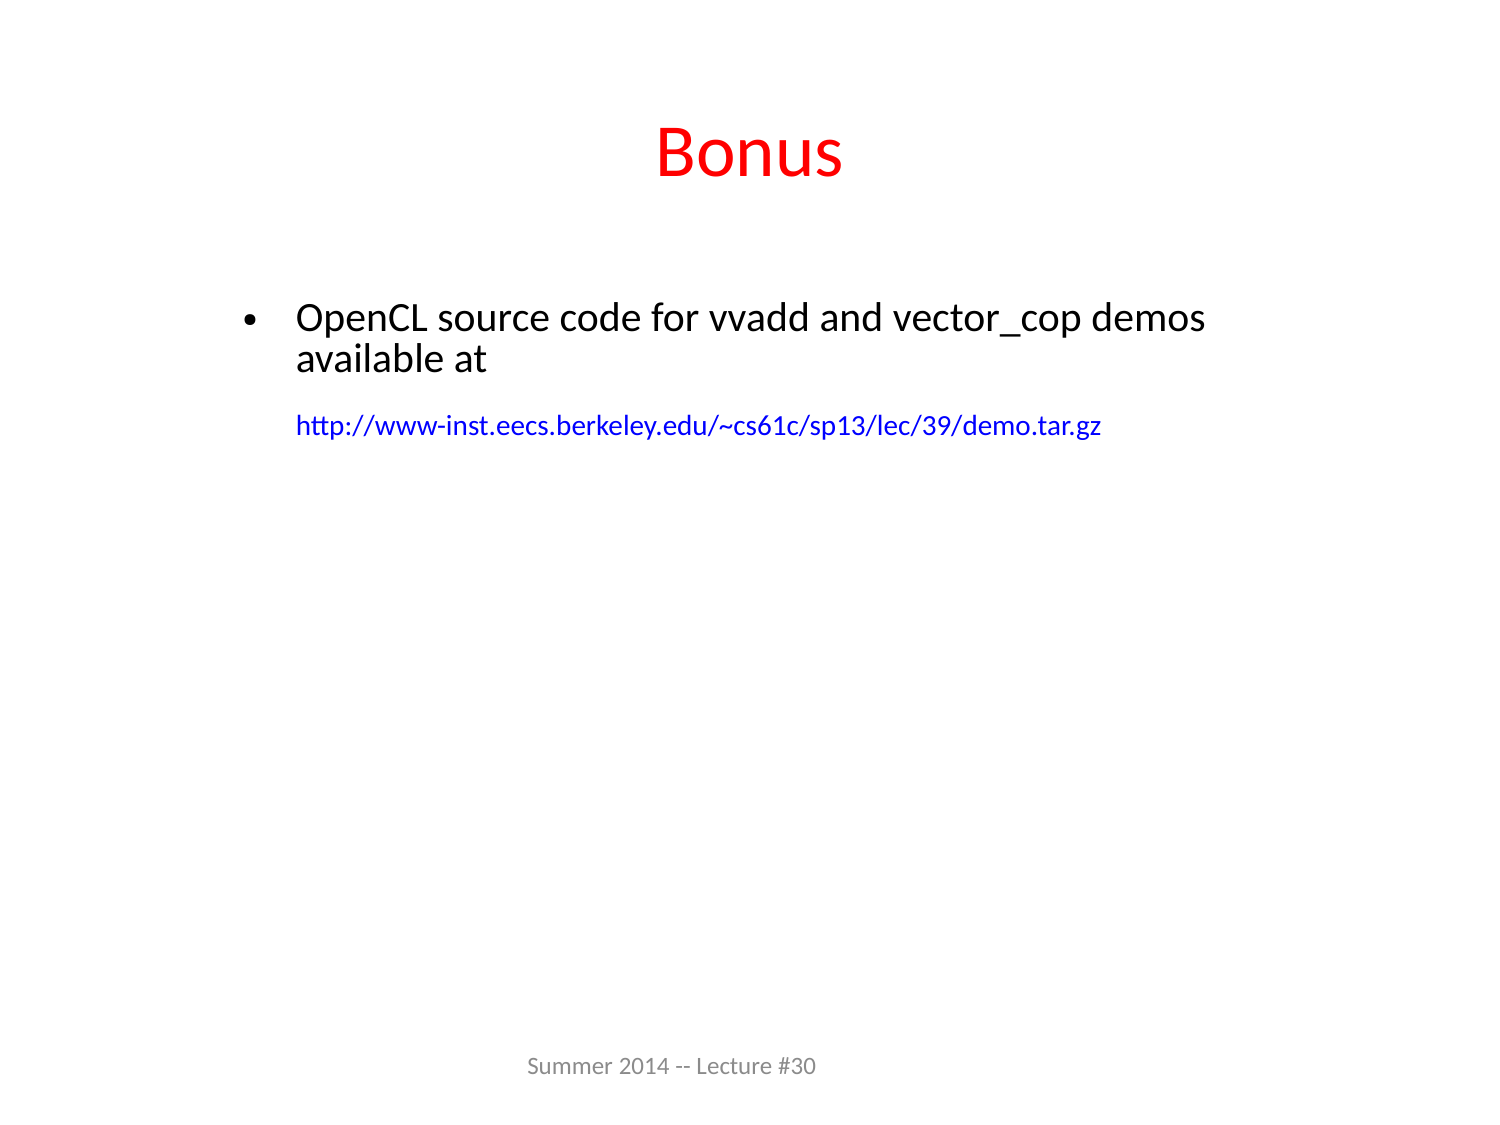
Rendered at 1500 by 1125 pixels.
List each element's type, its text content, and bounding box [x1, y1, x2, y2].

title Bonus [112, 37, 1388, 279]
list OpenCL source code for vvadd and vector_cop demos available at http://www-inst.eecs.berkeley.edu/~cs61c/sp13/lec/39/demo.tar.gz [225, 299, 1313, 1051]
